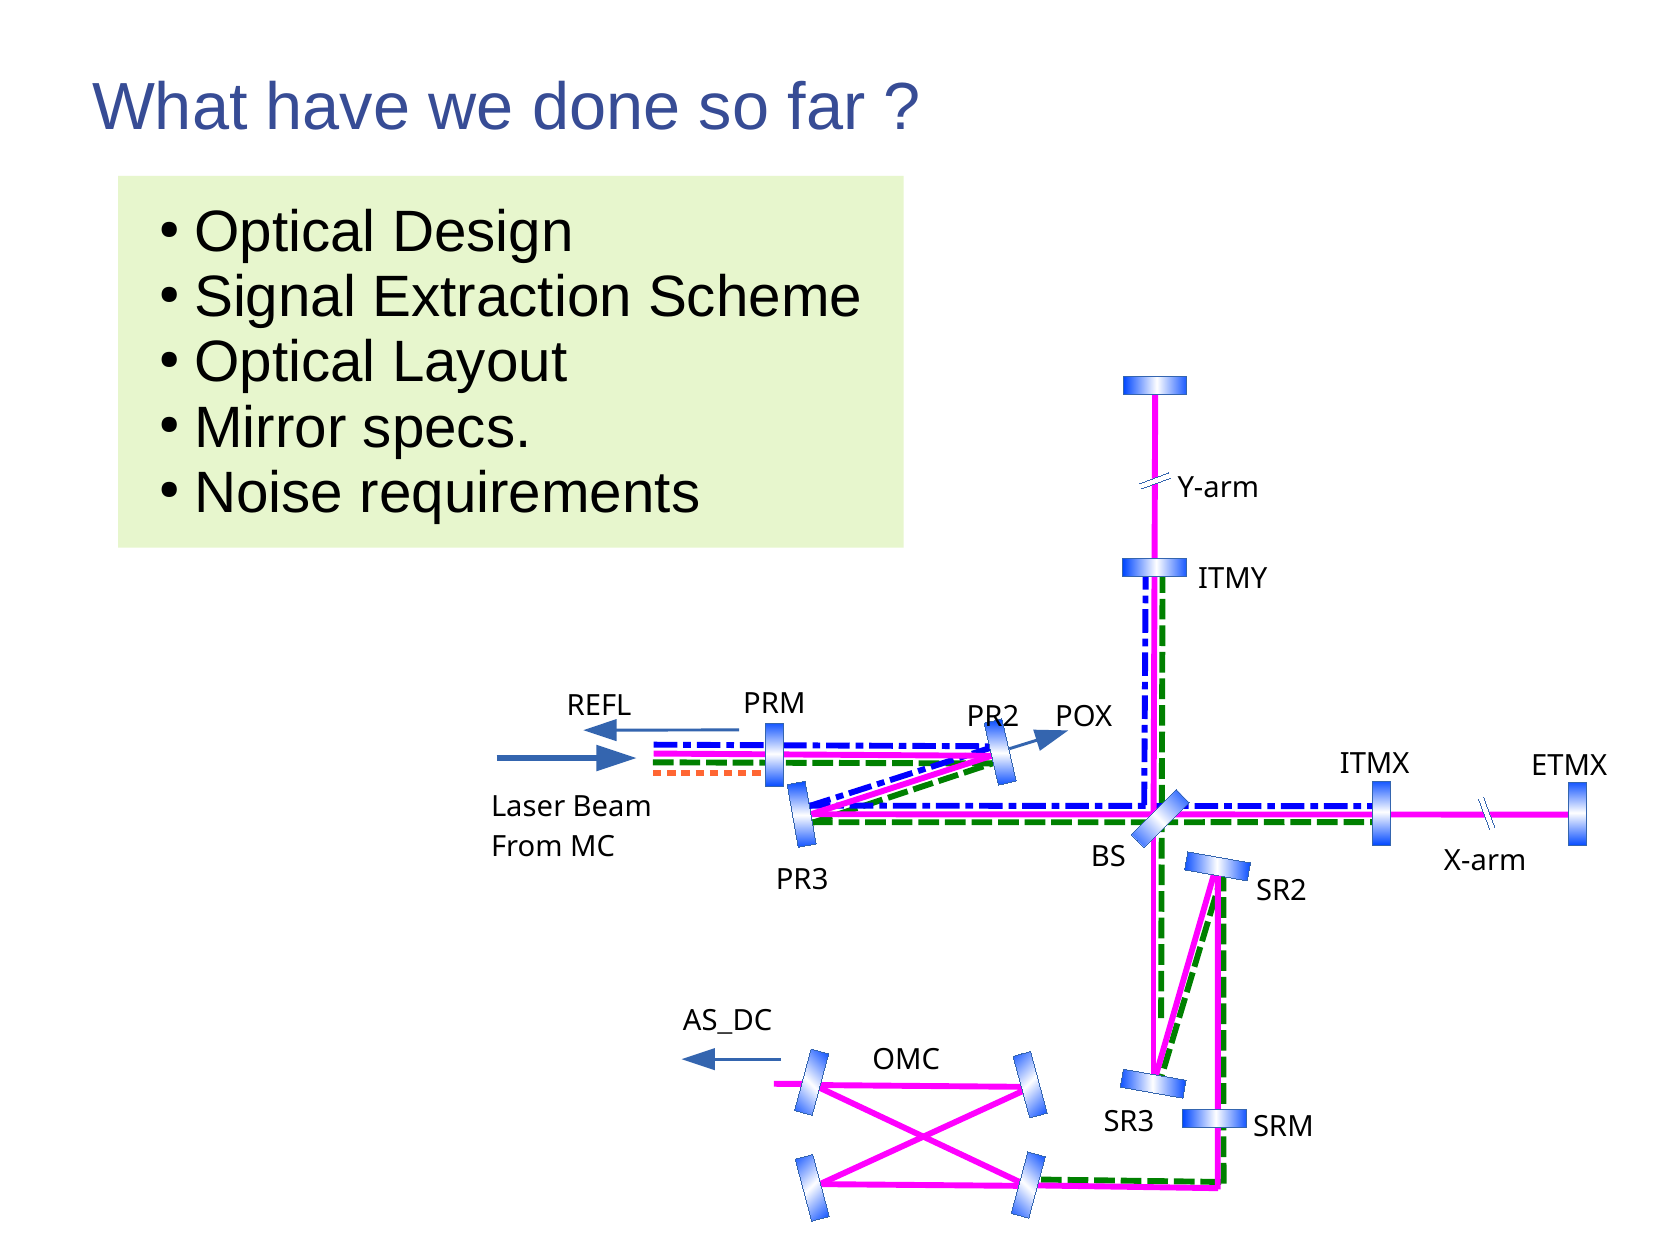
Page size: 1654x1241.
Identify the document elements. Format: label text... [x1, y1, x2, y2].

text_box [1184, 851, 1241, 880]
text_box SR3 [1088, 1093, 1176, 1141]
text_box Y-arm [1162, 459, 1275, 507]
text_box ITMY [1183, 549, 1294, 598]
text_box [794, 1049, 829, 1116]
text_box SR2 [1241, 861, 1337, 909]
text_box ITMX [1325, 734, 1436, 783]
text_box [765, 723, 784, 787]
text_box BS [1075, 828, 1164, 876]
text_box What have we done so far ? [77, 61, 940, 152]
text_box [787, 781, 817, 848]
text_box POX [1040, 687, 1138, 736]
text_box Laser Beam From MC [476, 777, 664, 859]
text_box REFL [551, 677, 661, 725]
text_box PR3 [761, 850, 851, 899]
text_box [987, 736, 1017, 786]
text_box [1568, 785, 1587, 846]
text_box [1182, 1109, 1247, 1128]
text_box PR2 [951, 687, 1040, 736]
text_box [1137, 789, 1190, 828]
text_box Optical Design Signal Extraction Scheme Optical Layout Mirror specs. Noise requirements [118, 175, 904, 548]
text_box [1123, 376, 1187, 395]
text_box [795, 1154, 830, 1222]
text_box SRM [1238, 1097, 1339, 1146]
text_box AS_DC [668, 992, 796, 1040]
text_box [1120, 1069, 1187, 1099]
text_box [1013, 1051, 1048, 1118]
text_box ETMX [1516, 736, 1637, 785]
text_box [1011, 1151, 1046, 1219]
text_box [1122, 558, 1183, 577]
text_box [1372, 783, 1391, 846]
text_box [1479, 798, 1494, 830]
text_box [1139, 475, 1162, 489]
text_box X-arm [1429, 831, 1542, 879]
text_box OMC [857, 1030, 995, 1079]
text_box PRM [728, 675, 837, 723]
